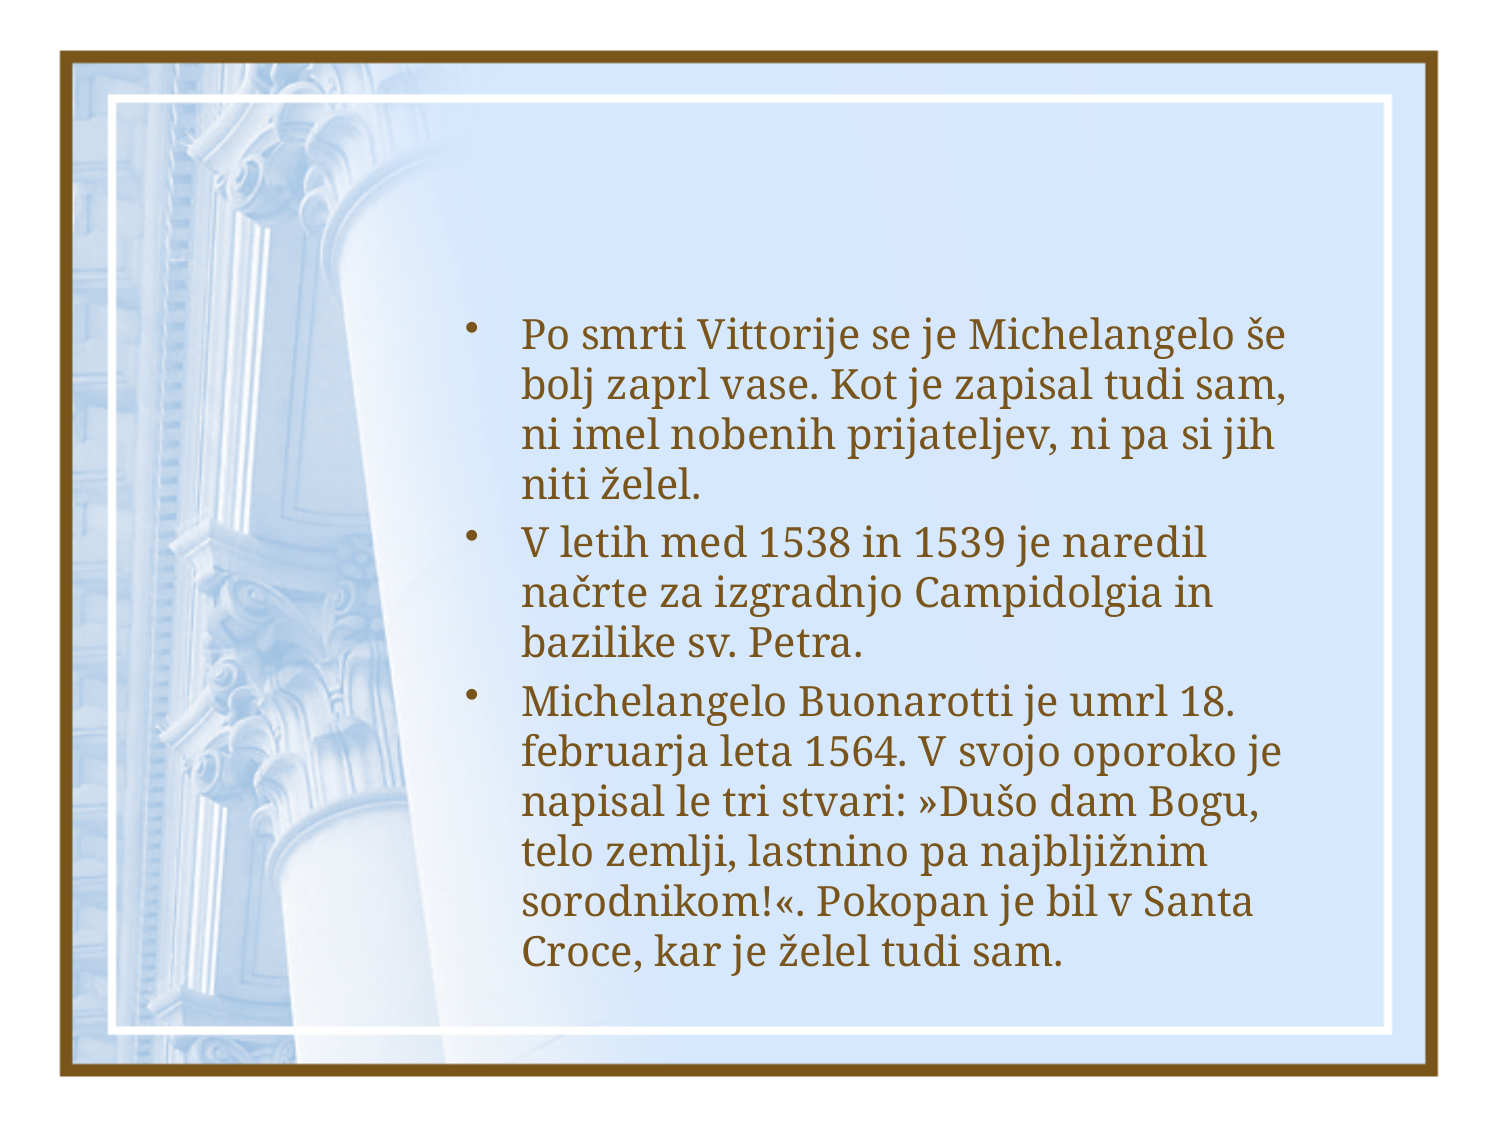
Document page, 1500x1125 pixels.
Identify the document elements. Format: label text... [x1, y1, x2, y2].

picture [0, 0, 1500, 1125]
list Po smrti Vittorije se je Michelangelo še bolj zaprl vase. Kot je zapisal tudi sam, ni imel nobenih prijateljev, ni pa si jih niti želel. V letih med 1538 in 1539 je naredil načrte za izgradnjo Campidolgia in bazilike sv. Petra. Michelangelo Buonarotti je umrl 18. februarja leta 1564. V svojo oporoko je napisal le tri stvari: »Dušo dam Bogu, telo zemlji, lastnino pa najbljižnim sorodnikom!«. Pokopan je bil v Santa Croce, kar je želel tudi sam. [449, 299, 1350, 1012]
